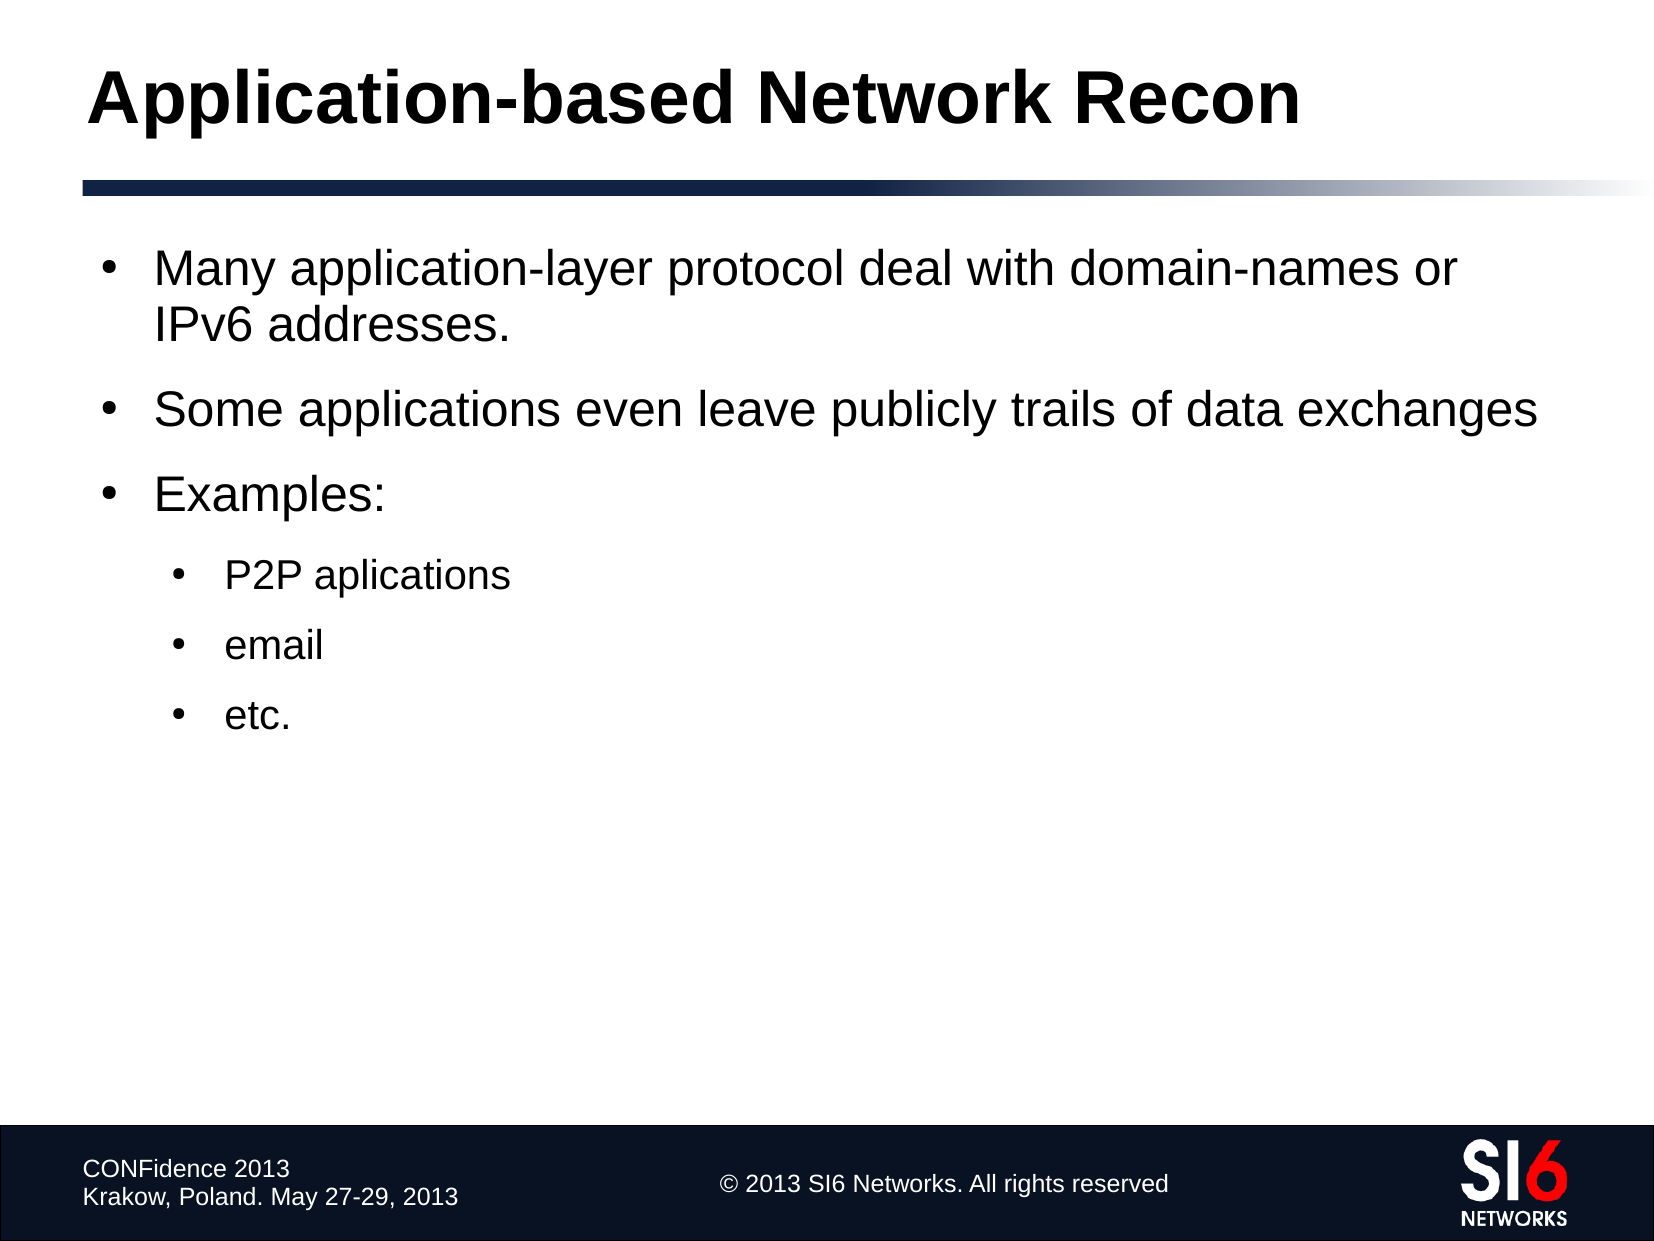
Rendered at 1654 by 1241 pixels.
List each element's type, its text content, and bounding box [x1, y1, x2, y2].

list Many application-layer protocol deal with domain-names or IPv6 addresses. Some applications even leave publicly trails of data exchanges Examples: P2P aplications email etc. [82, 240, 1571, 1059]
title Application-based Network Recon [86, 30, 1576, 166]
picture [1461, 1139, 1567, 1226]
